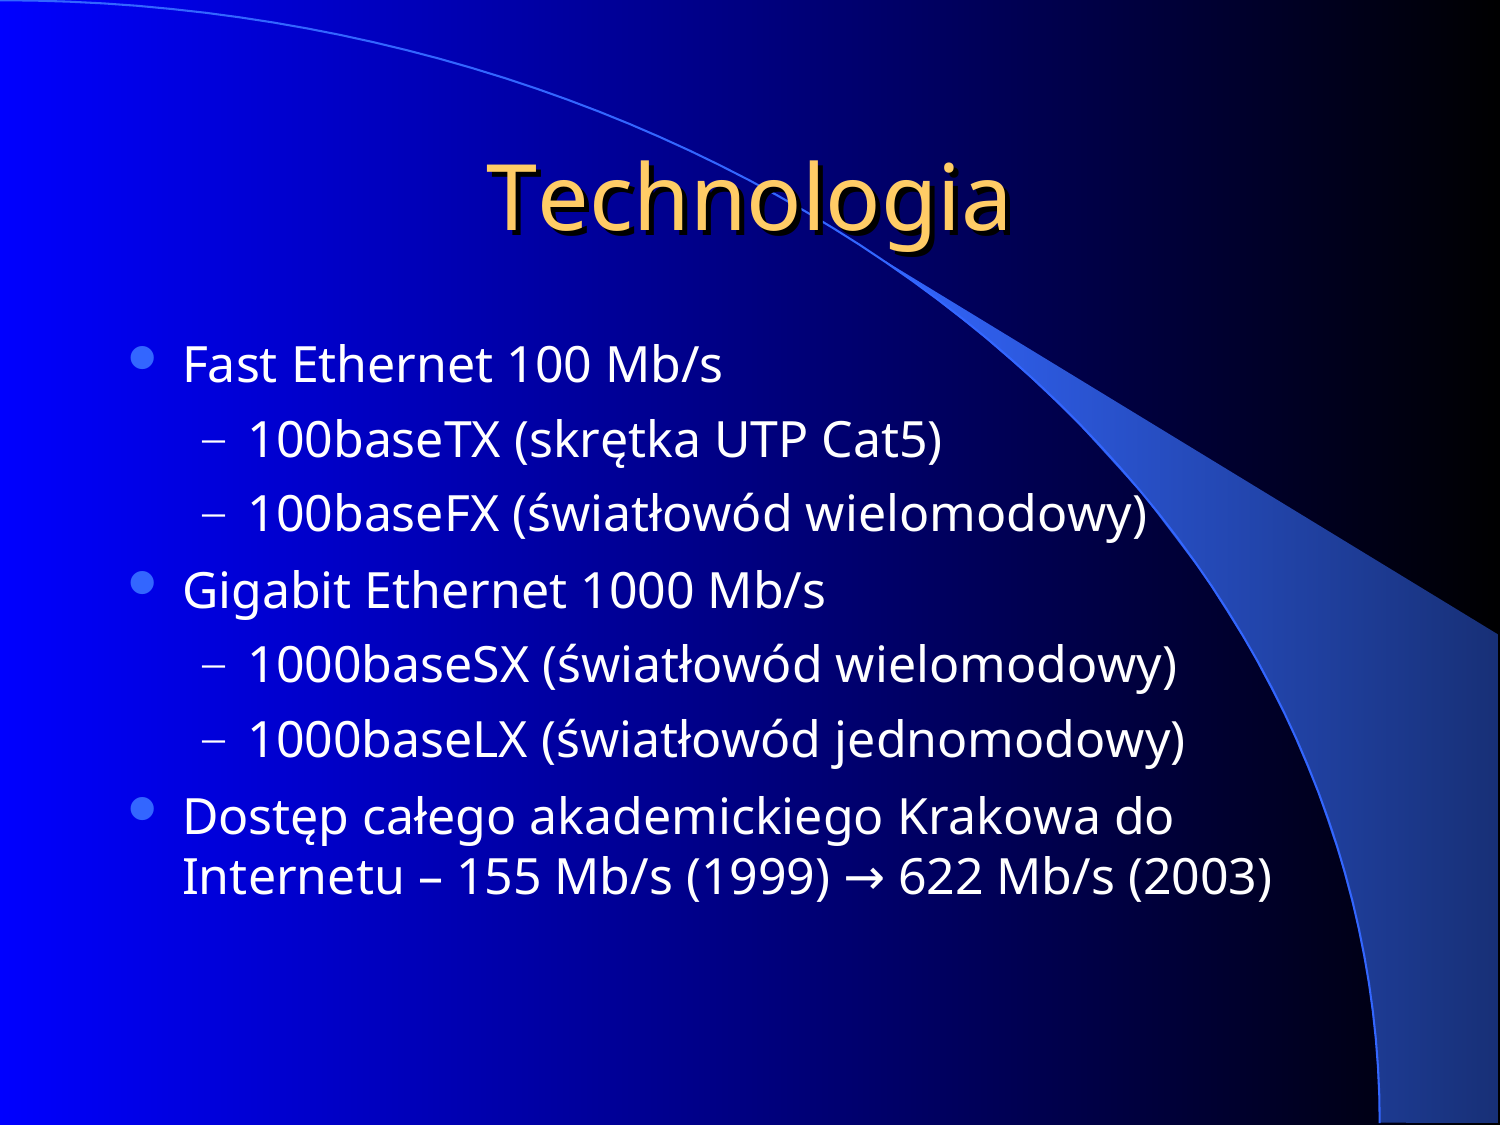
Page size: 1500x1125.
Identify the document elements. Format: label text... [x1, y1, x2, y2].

list Fast Ethernet 100 Mb/s 100baseTX (skrętka UTP Cat5) 100baseFX (światłowód wielomodowy) Gigabit Ethernet 1000 Mb/s 1000baseSX (światłowód wielomodowy) 1000baseLX (światłowód jednomodowy) Dostęp całego akademickiego Krakowa do Internetu – 155 Mb/s (1999) → 622 Mb/s (2003) [112, 324, 1388, 1000]
title Technologia [112, 99, 1388, 288]
